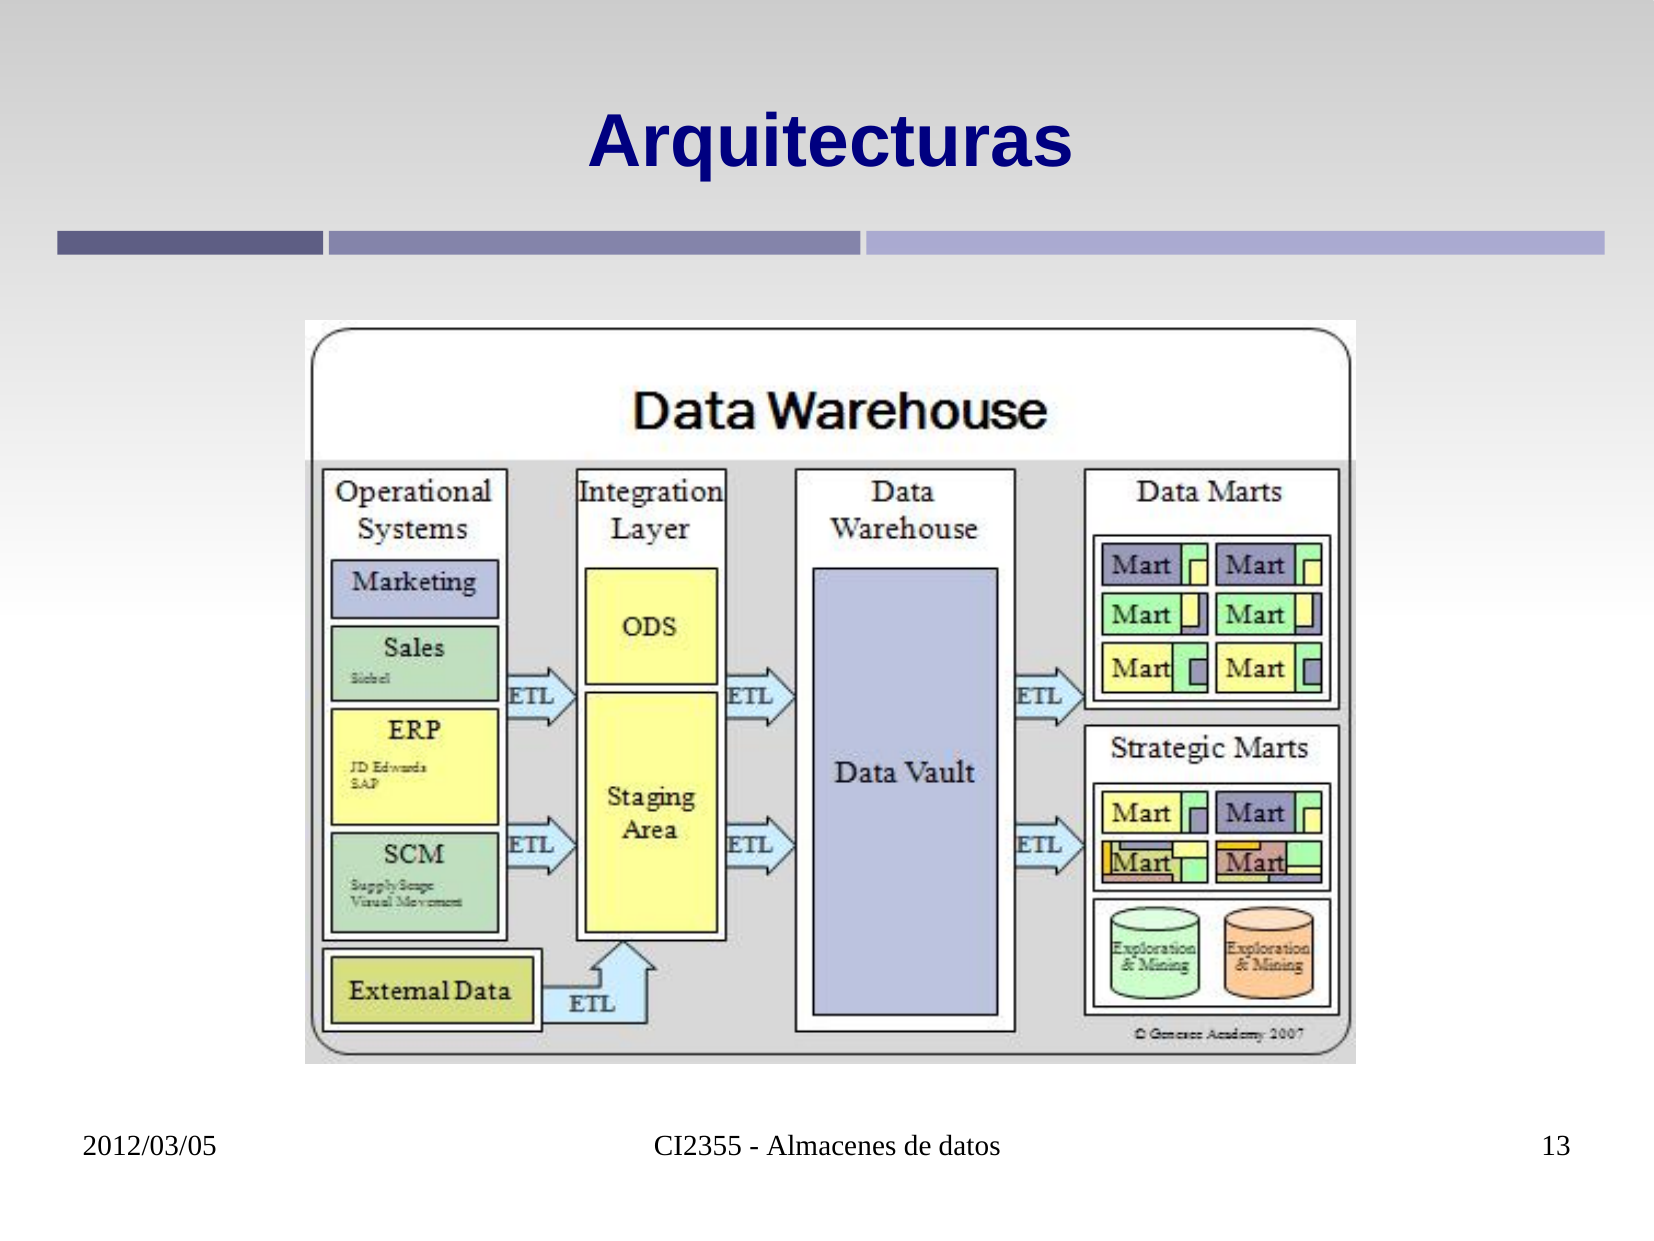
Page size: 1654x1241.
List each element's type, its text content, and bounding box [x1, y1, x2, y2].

title Arquitecturas [86, 55, 1576, 226]
picture [305, 320, 1356, 1064]
